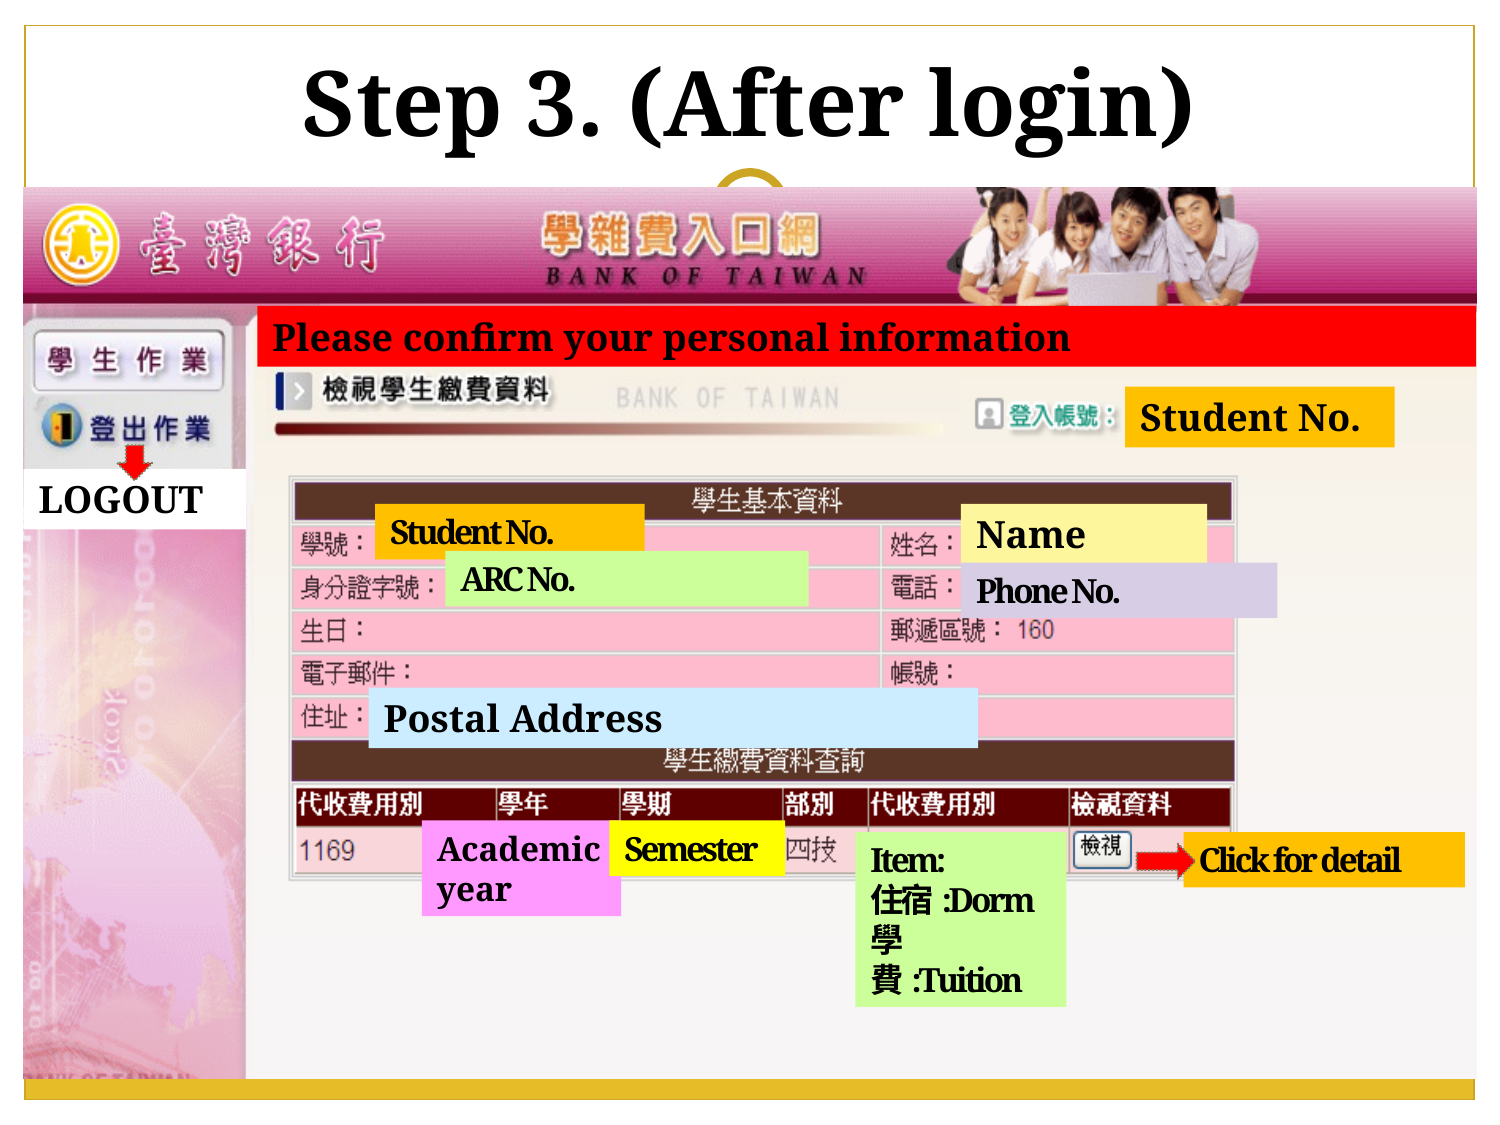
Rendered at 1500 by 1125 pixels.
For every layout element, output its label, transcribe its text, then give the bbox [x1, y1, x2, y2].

text_box LOGOUT [23, 468, 247, 530]
text_box Name [960, 503, 1208, 562]
text_box [1136, 843, 1196, 879]
text_box Student No. [1125, 386, 1395, 448]
text_box Item: 住宿:Dorm 學費:Tuition [855, 832, 1067, 969]
text_box Phone No. [960, 562, 1278, 618]
text_box Please confirm your personal information [257, 305, 1477, 367]
text_box Postal Address [368, 687, 979, 749]
text_box Click for detail [1183, 832, 1465, 888]
picture [23, 187, 1477, 1079]
text_box [117, 445, 153, 481]
text_box ARC No. [445, 550, 809, 607]
text_box Semester [609, 820, 786, 876]
text_box Academic year [421, 820, 622, 917]
title Step 3. (After login) [49, 37, 1450, 162]
text_box Student No. [375, 503, 645, 560]
